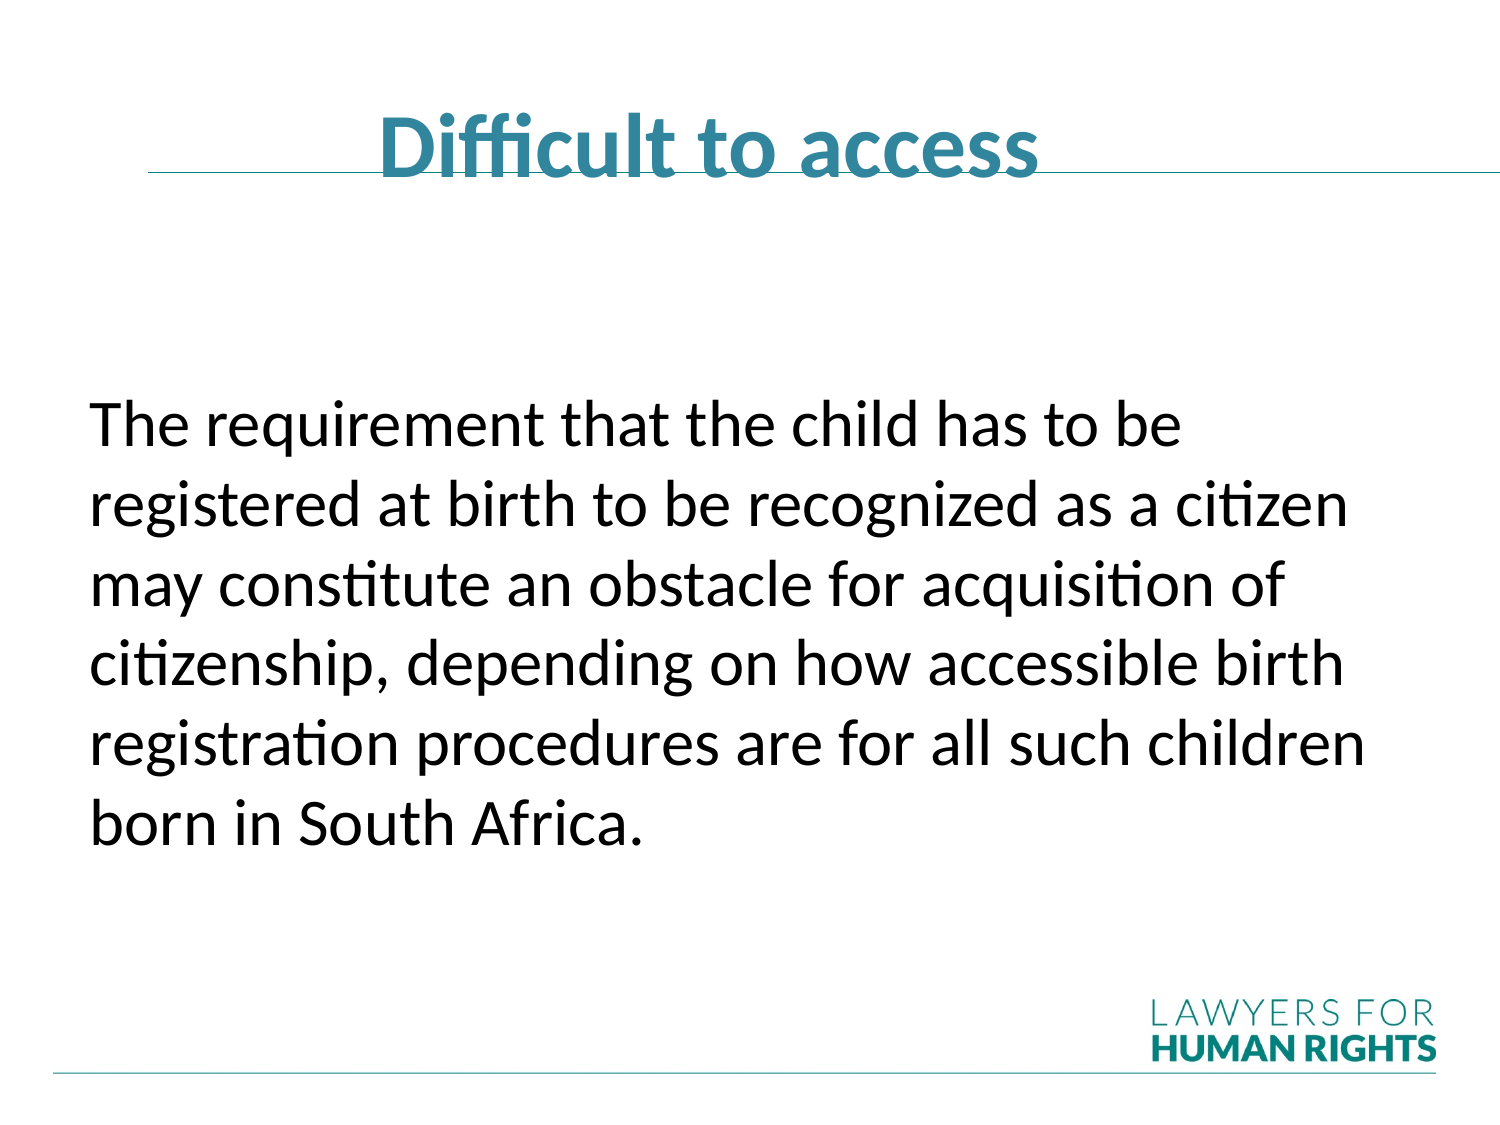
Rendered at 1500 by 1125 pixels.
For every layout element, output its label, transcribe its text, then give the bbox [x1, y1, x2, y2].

title Difficult to access [123, 78, 1296, 197]
picture [53, 999, 1436, 1074]
list The requirement that the child has to be registered at birth to be recognized as a citizen may constitute an obstacle for acquisition of citizenship, depending on how accessible birth registration procedures are for all such children born in South Africa. [75, 262, 1425, 1035]
